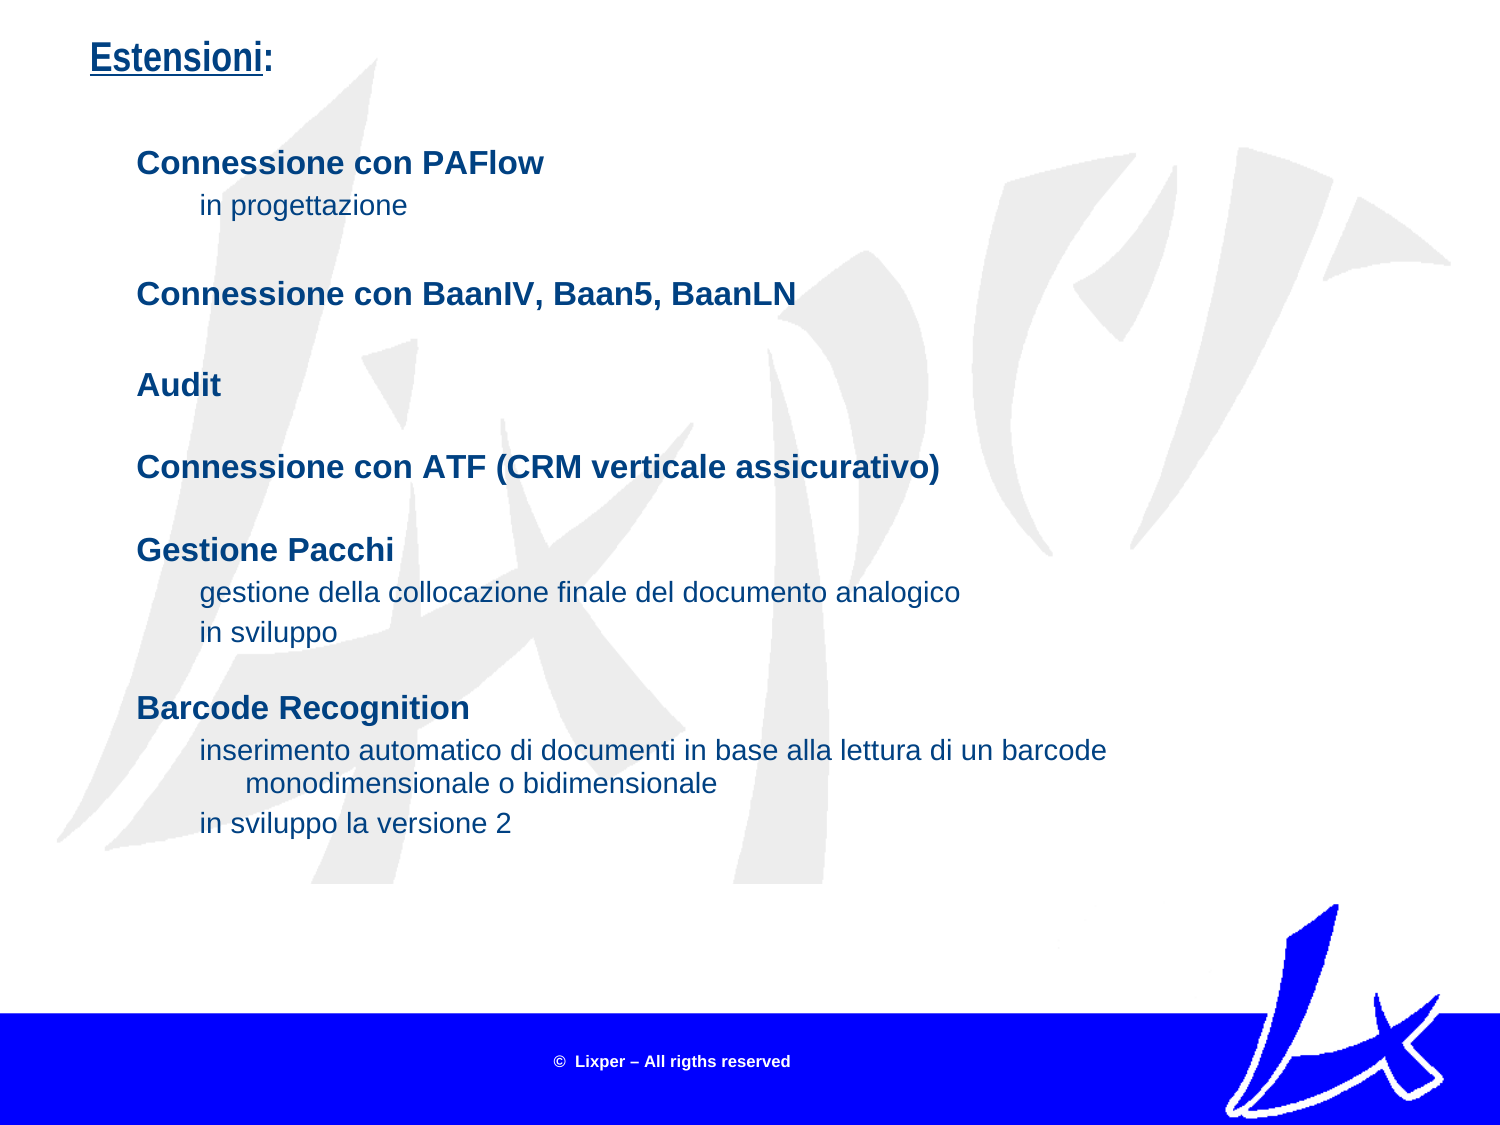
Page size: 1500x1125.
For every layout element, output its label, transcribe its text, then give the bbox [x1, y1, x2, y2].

title Estensioni: [74, 33, 1129, 104]
picture [0, 0, 1500, 1125]
list Connessione con PAFlow in progettazione Connessione con BaanIV, Baan5, BaanLN Audit Connessione con ATF (CRM verticale assicurativo) Gestione Pacchi gestione della collocazione finale del documento analogico in sviluppo Barcode Recognition inserimento automatico di documenti in base alla lettura di un barcode monodimensionale o bidimensionale in sviluppo la versione 2 [121, 137, 1377, 926]
